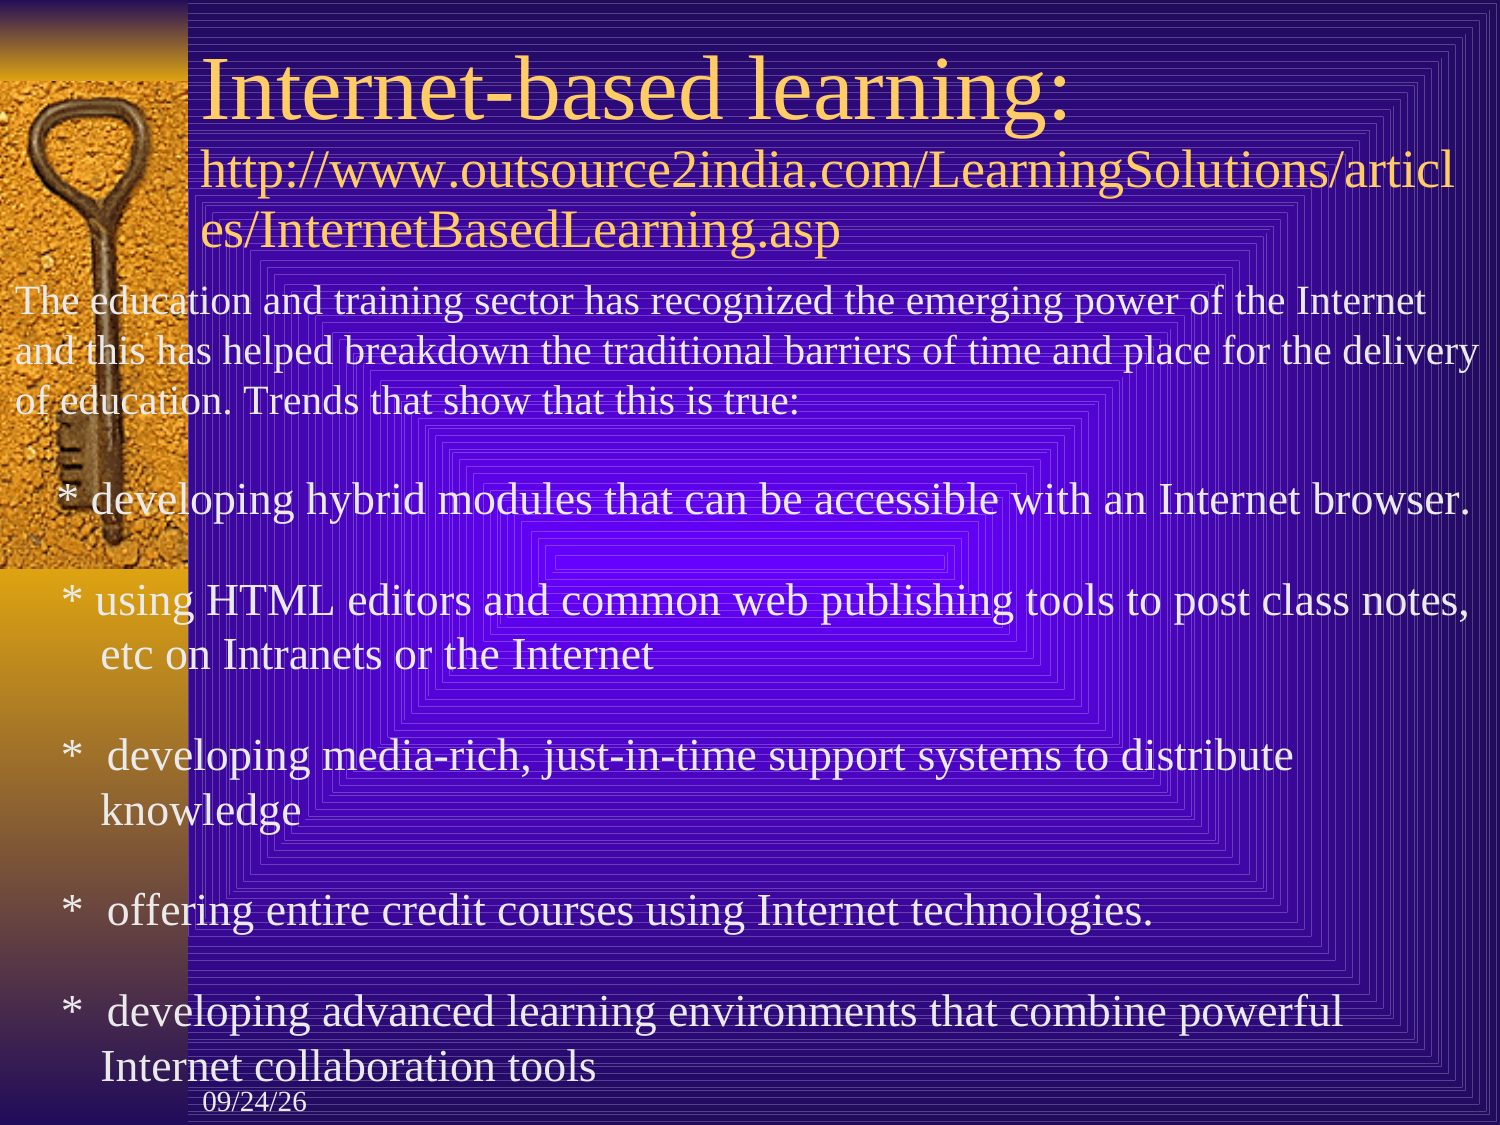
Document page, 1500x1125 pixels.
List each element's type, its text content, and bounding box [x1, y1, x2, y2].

text_box The education and training sector has recognized the emerging power of the Internet and this has helped breakdown the traditional barriers of time and place for the delivery of education. Trends that show that this is true: * developing hybrid modules that can be accessible with an Internet browser. * using HTML editors and common web publishing tools to post class notes, etc on Intranets or the Internet * developing media-rich, just-in-time support systems to distribute knowledge * offering entire credit courses using Internet technologies. * developing advanced learning environments that combine powerful Internet collaboration tools [0, 265, 1497, 1125]
title Internet-based learning: http://www.outsource2india.com/LearningSolutions/articles/InternetBasedLearning.asp [200, 38, 1476, 260]
picture [0, 81, 188, 265]
